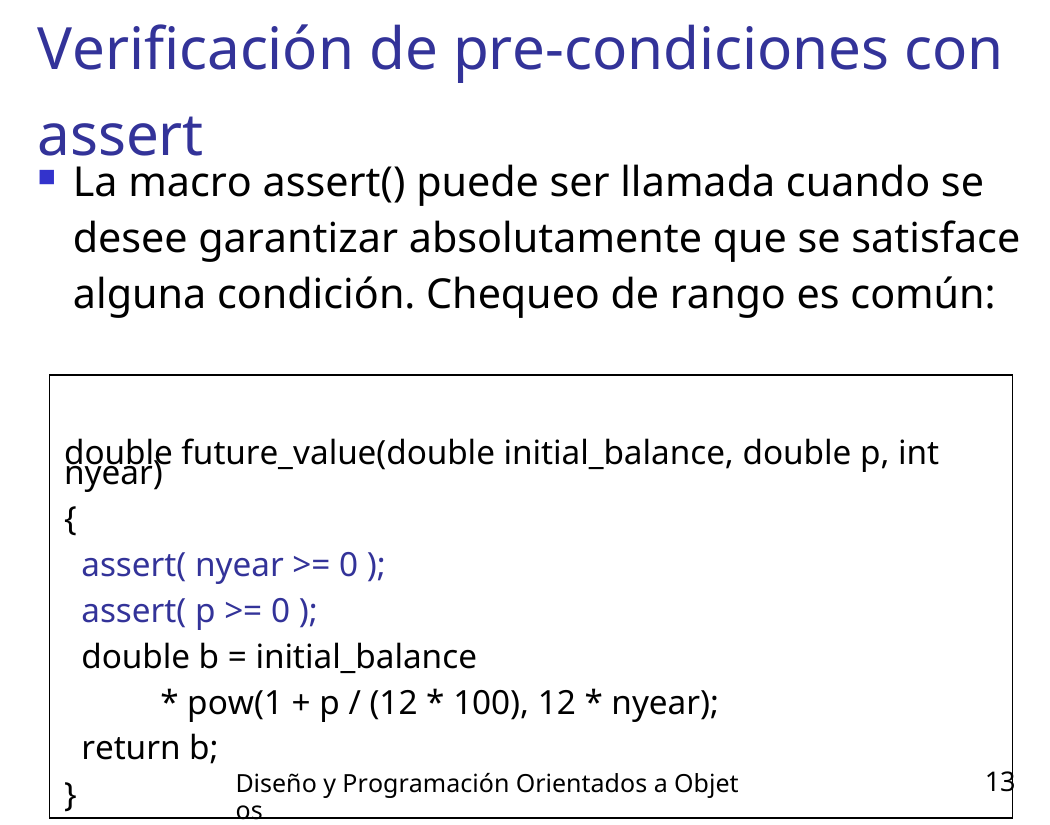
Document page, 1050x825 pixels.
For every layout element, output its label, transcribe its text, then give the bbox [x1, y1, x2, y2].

text_box double future_value(double initial_balance, double p, int nyear)‏ { assert( nyear >= 0 ); assert( p >= 0 ); double b = initial_balance * pow(1 + p / (12 * 100), 12 * nyear); return b; } [49, 374, 1013, 818]
list La macro assert() puede ser llamada cuando se desee garantizar absolutamente que se satisface alguna condición. Chequeo de rango es común: [37, 152, 1023, 378]
title Verificación de pre-condiciones con assert [37, 18, 1026, 154]
